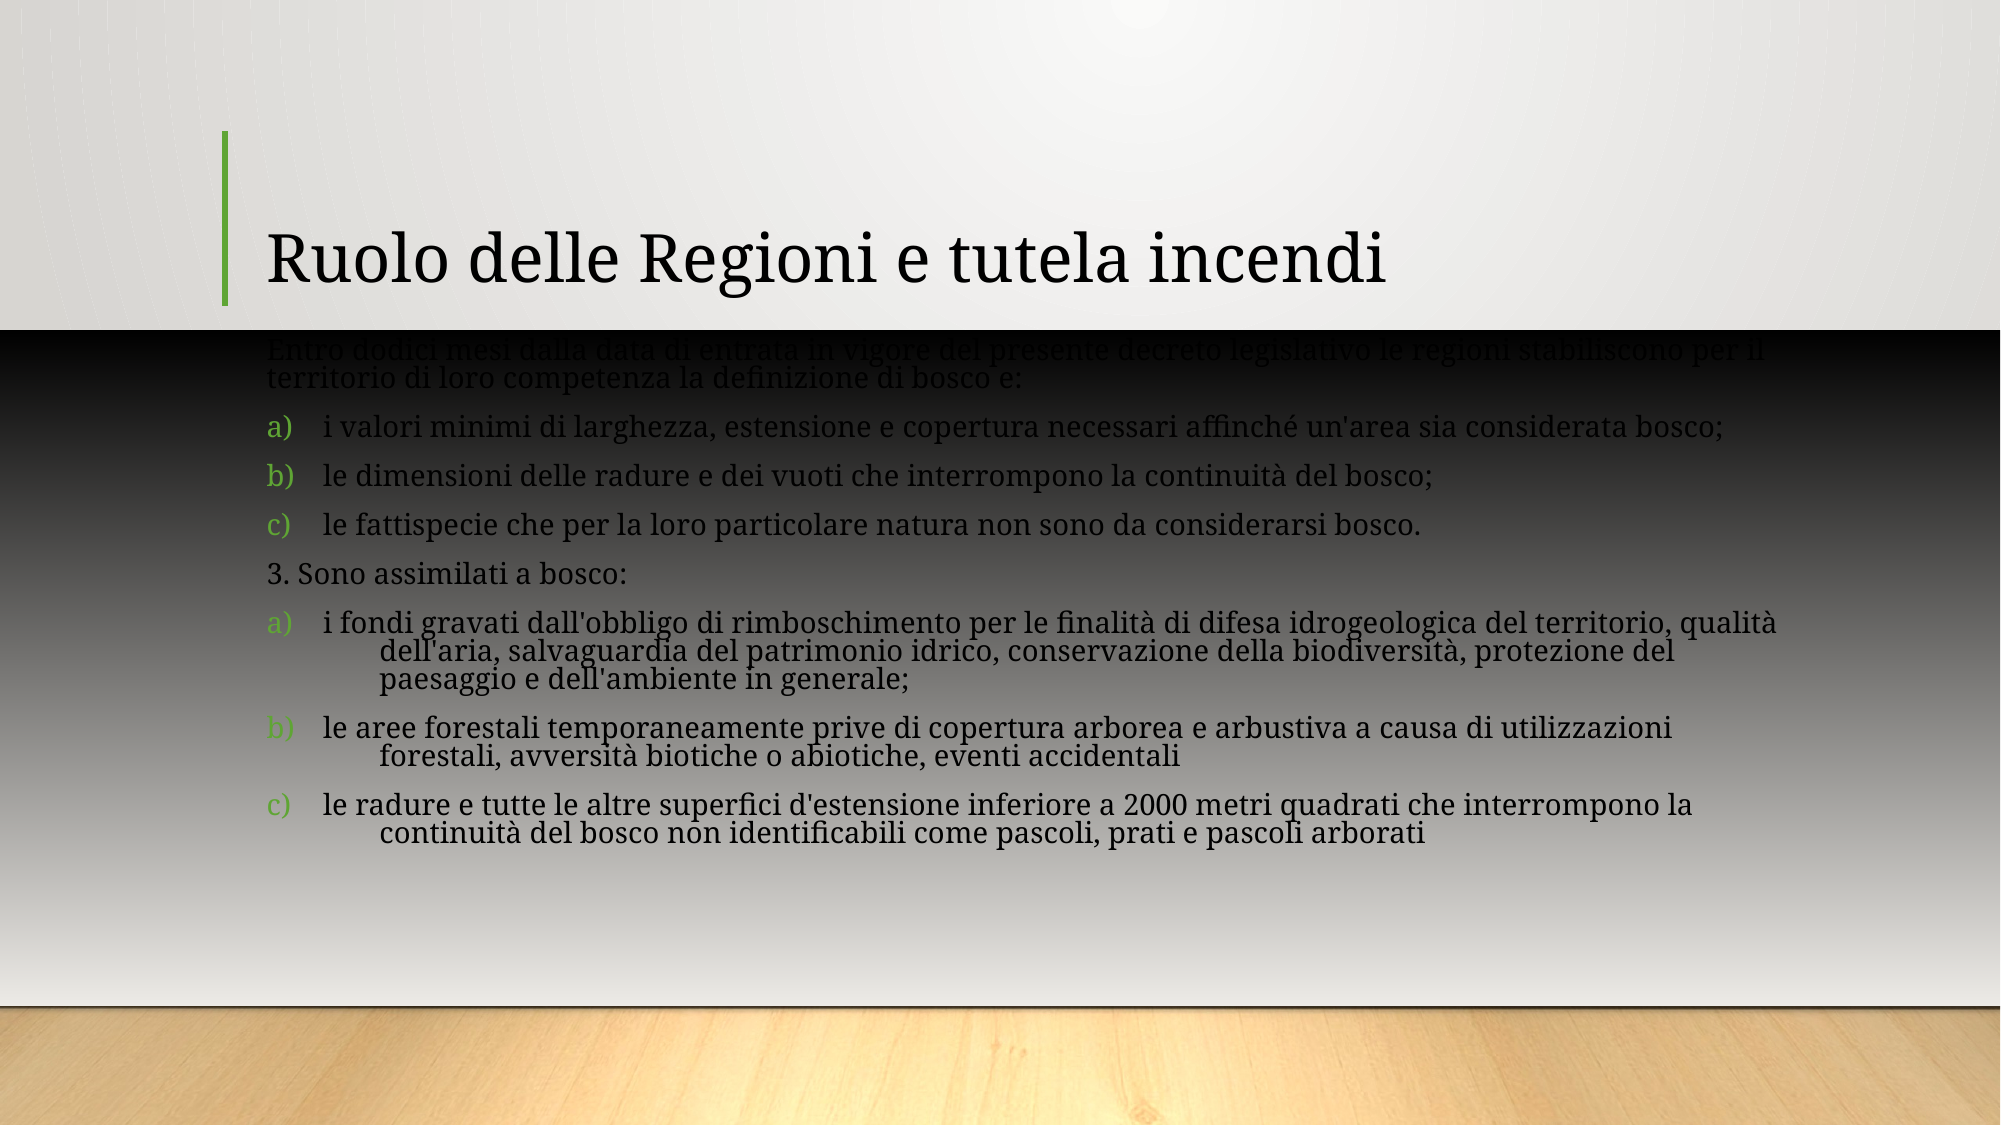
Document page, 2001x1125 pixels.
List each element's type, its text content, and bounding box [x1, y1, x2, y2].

title Ruolo delle Regioni e tutela incendi [251, 131, 1814, 305]
list Entro dodici mesi dalla data di entrata in vigore del presente decreto legislativo le regioni stabiliscono per il territorio di loro competenza la definizione di bosco e: i valori minimi di larghezza, estensione e copertura necessari affinché un'area sia considerata bosco; le dimensioni delle radure e dei vuoti che interrompono la continuità del bosco; le fattispecie che per la loro particolare natura non sono da considerarsi bosco. 3. Sono assimilati a bosco: i fondi gravati dall'obbligo di rimboschimento per le finalità di difesa idrogeologica del territorio, qualità dell'aria, salvaguardia del patrimonio idrico, conservazione della biodiversità, protezione del paesaggio e dell'ambiente in generale; le aree forestali temporaneamente prive di copertura arborea e arbustiva a causa di utilizzazioni forestali, avversità biotiche o abiotiche, eventi accidentali le radure e tutte le altre superfici d'estensione inferiore a 2000 metri quadrati che interrompono la continuità del bosco non identificabili come pascoli, prati e pascoli arborati [251, 330, 1814, 897]
